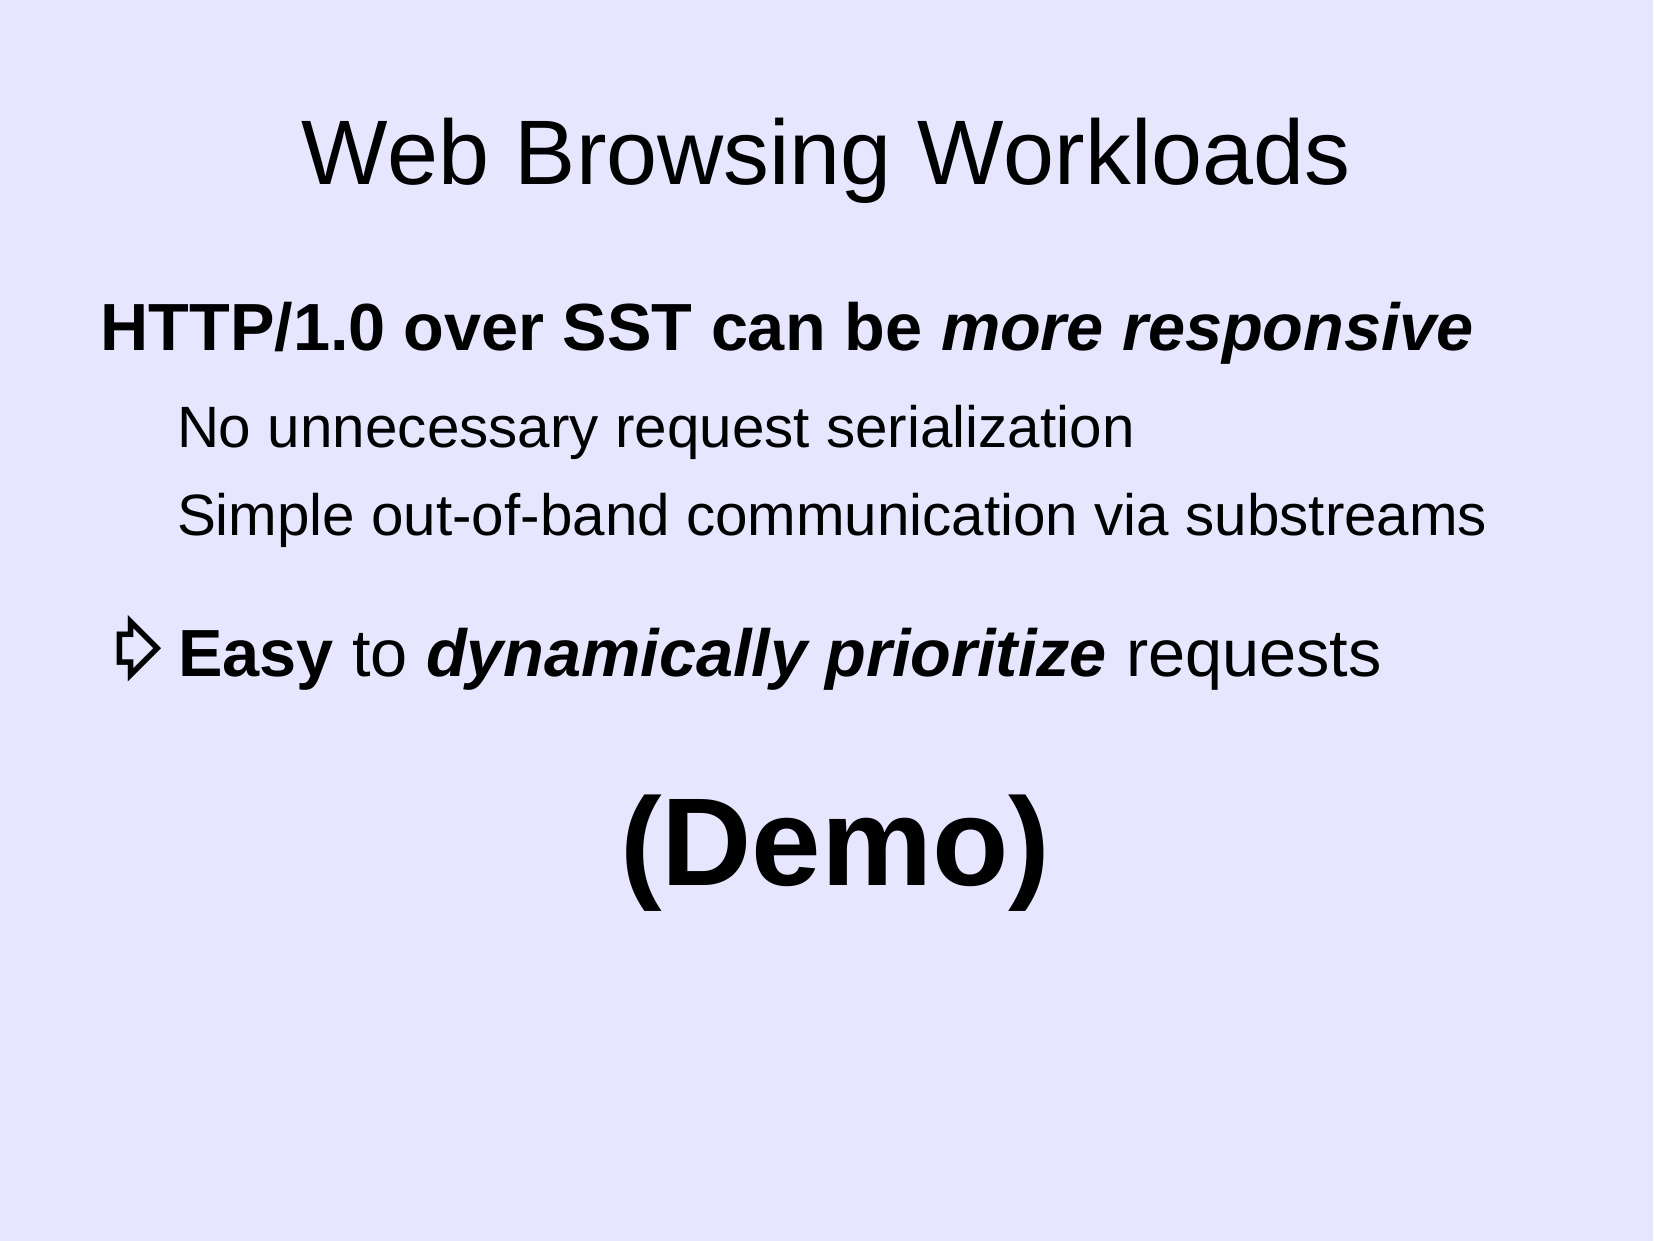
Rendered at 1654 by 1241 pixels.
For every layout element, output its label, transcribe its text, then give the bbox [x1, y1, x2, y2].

title Web Browsing Workloads [82, 56, 1571, 250]
list HTTP/1.0 over SST can be more responsive No unnecessary request serialization Simple out-of-band communication via substreams ⇨Easy to dynamically prioritize requests (Demo) [82, 290, 1571, 1095]
